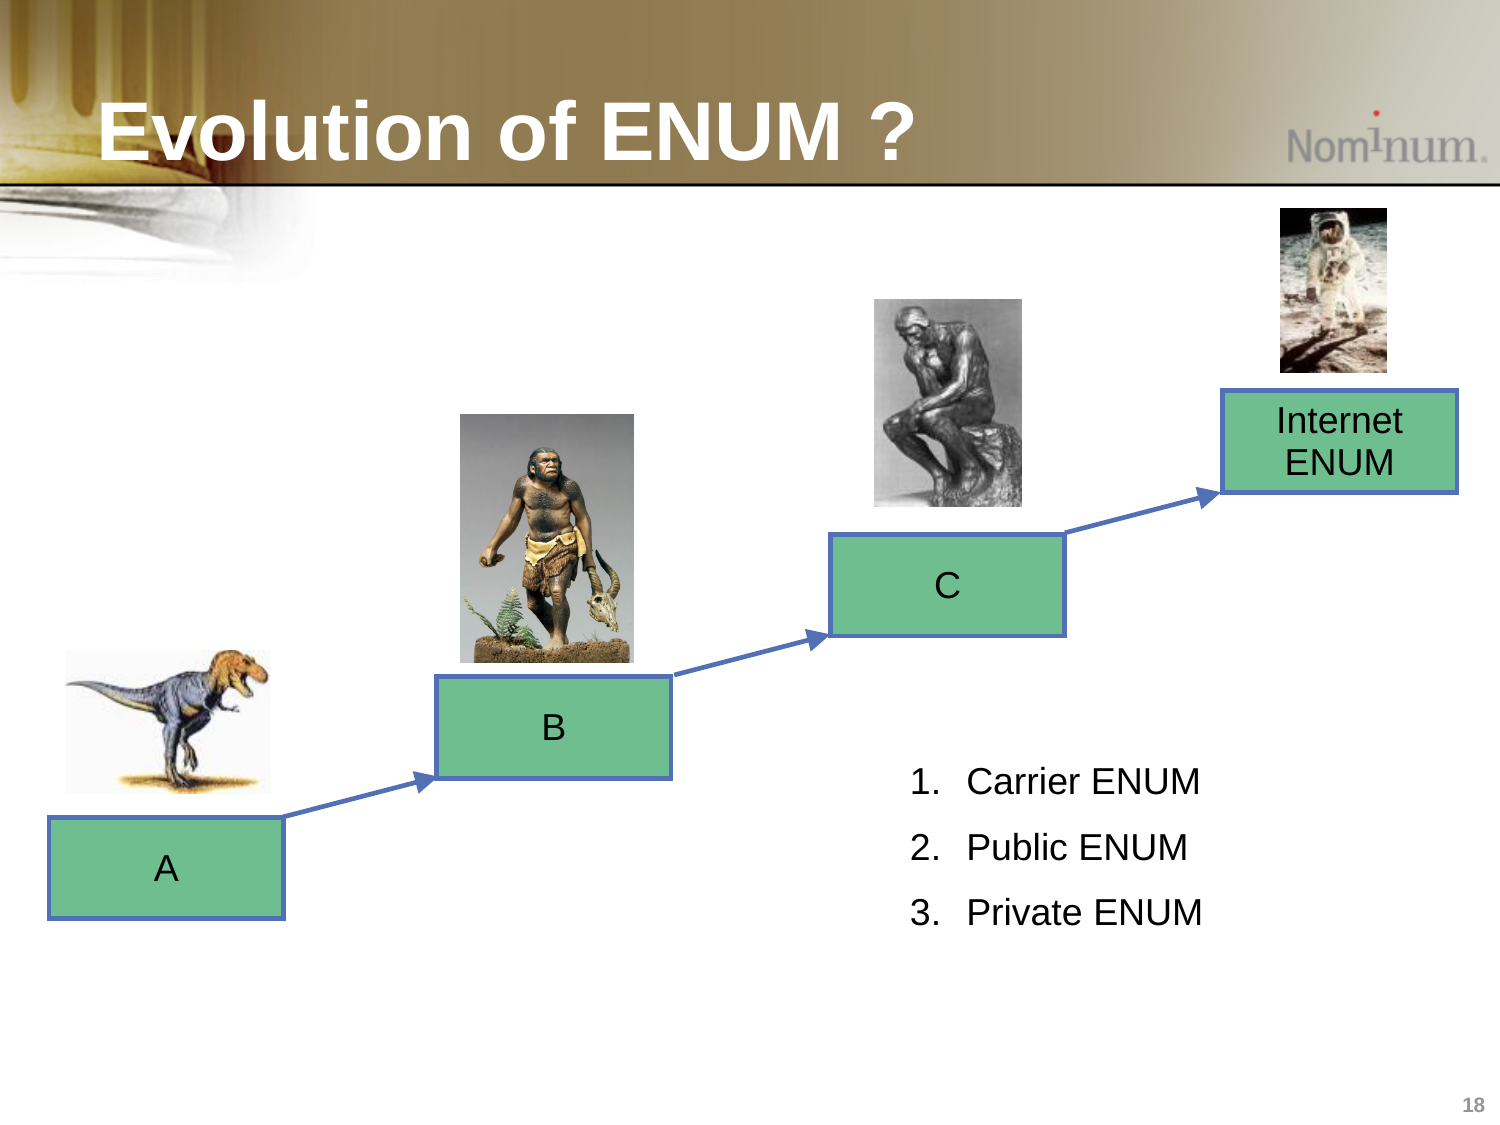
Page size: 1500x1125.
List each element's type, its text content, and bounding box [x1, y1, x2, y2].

text_box B [436, 676, 672, 779]
text_box Internet ENUM [1222, 390, 1457, 493]
title Evolution of ENUM ? [81, 23, 1210, 191]
text_box A [49, 817, 284, 919]
text_box C [830, 534, 1065, 636]
text_box Carrier ENUM Public ENUM Private ENUM [895, 753, 1331, 942]
picture [0, 0, 1500, 1125]
